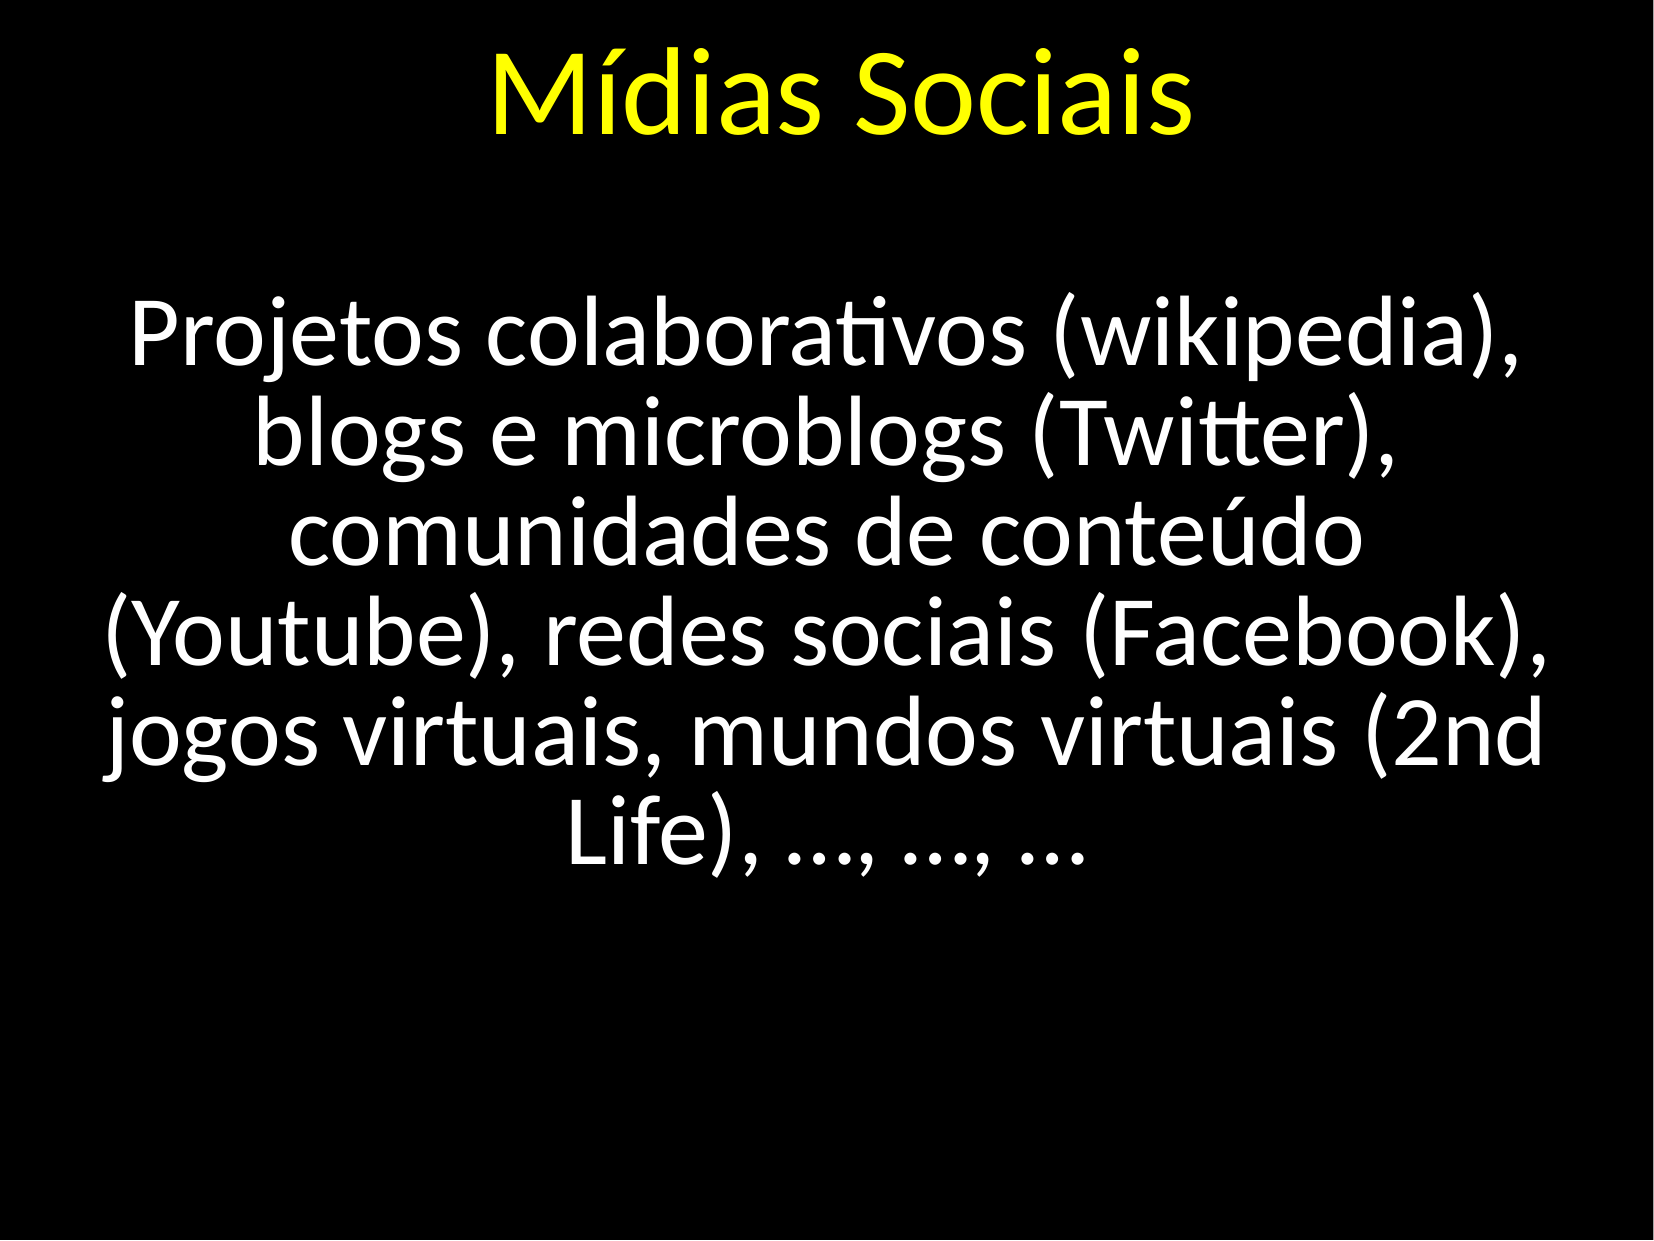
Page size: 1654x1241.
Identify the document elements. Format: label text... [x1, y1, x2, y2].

title Mídias Sociais [0, 0, 1654, 207]
list Projetos colaborativos (wikipedia), blogs e microblogs (Twitter), comunidades de conteúdo (Youtube), redes sociais (Facebook), jogos virtuais, mundos virtuais (2nd Life), …, …, … [82, 290, 1571, 1109]
